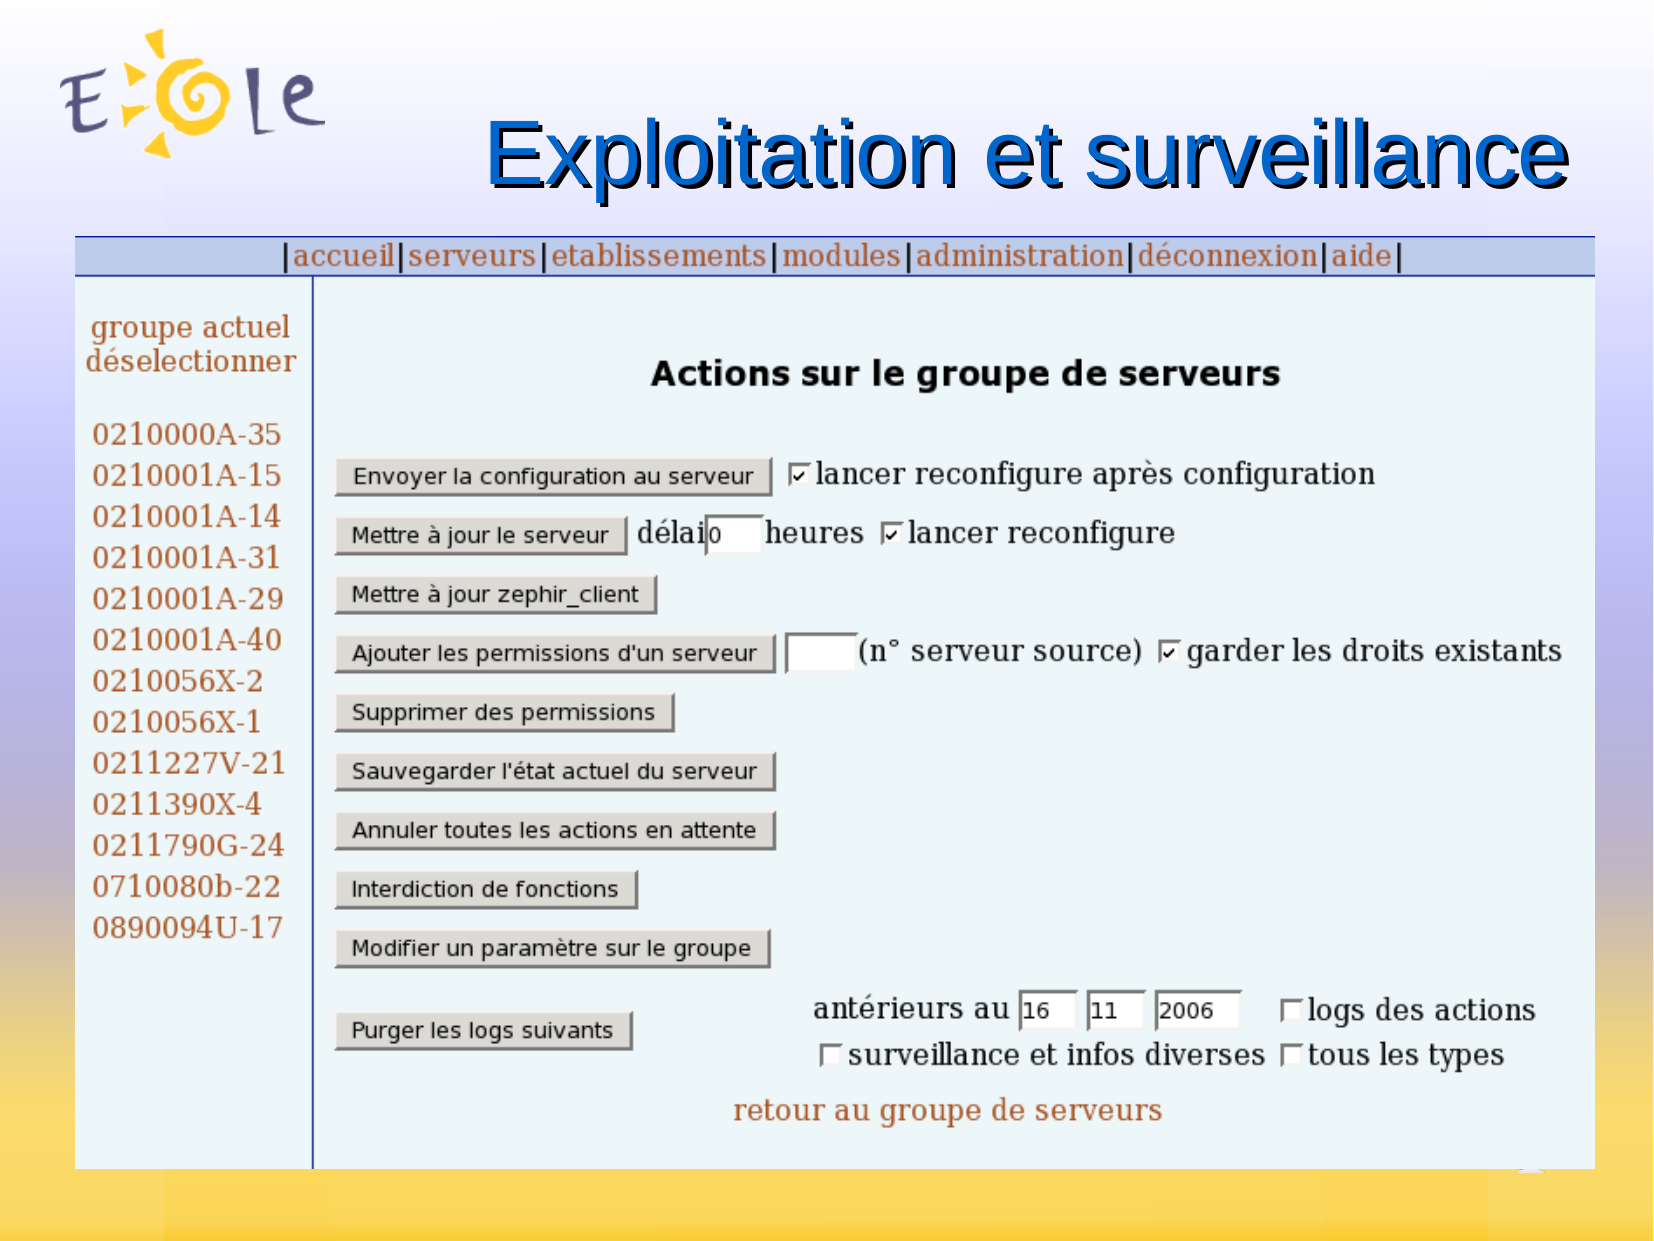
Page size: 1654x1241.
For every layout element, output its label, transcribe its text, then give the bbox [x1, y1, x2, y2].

picture [0, 0, 1654, 1241]
title Exploitation et surveillance [82, 49, 1571, 236]
